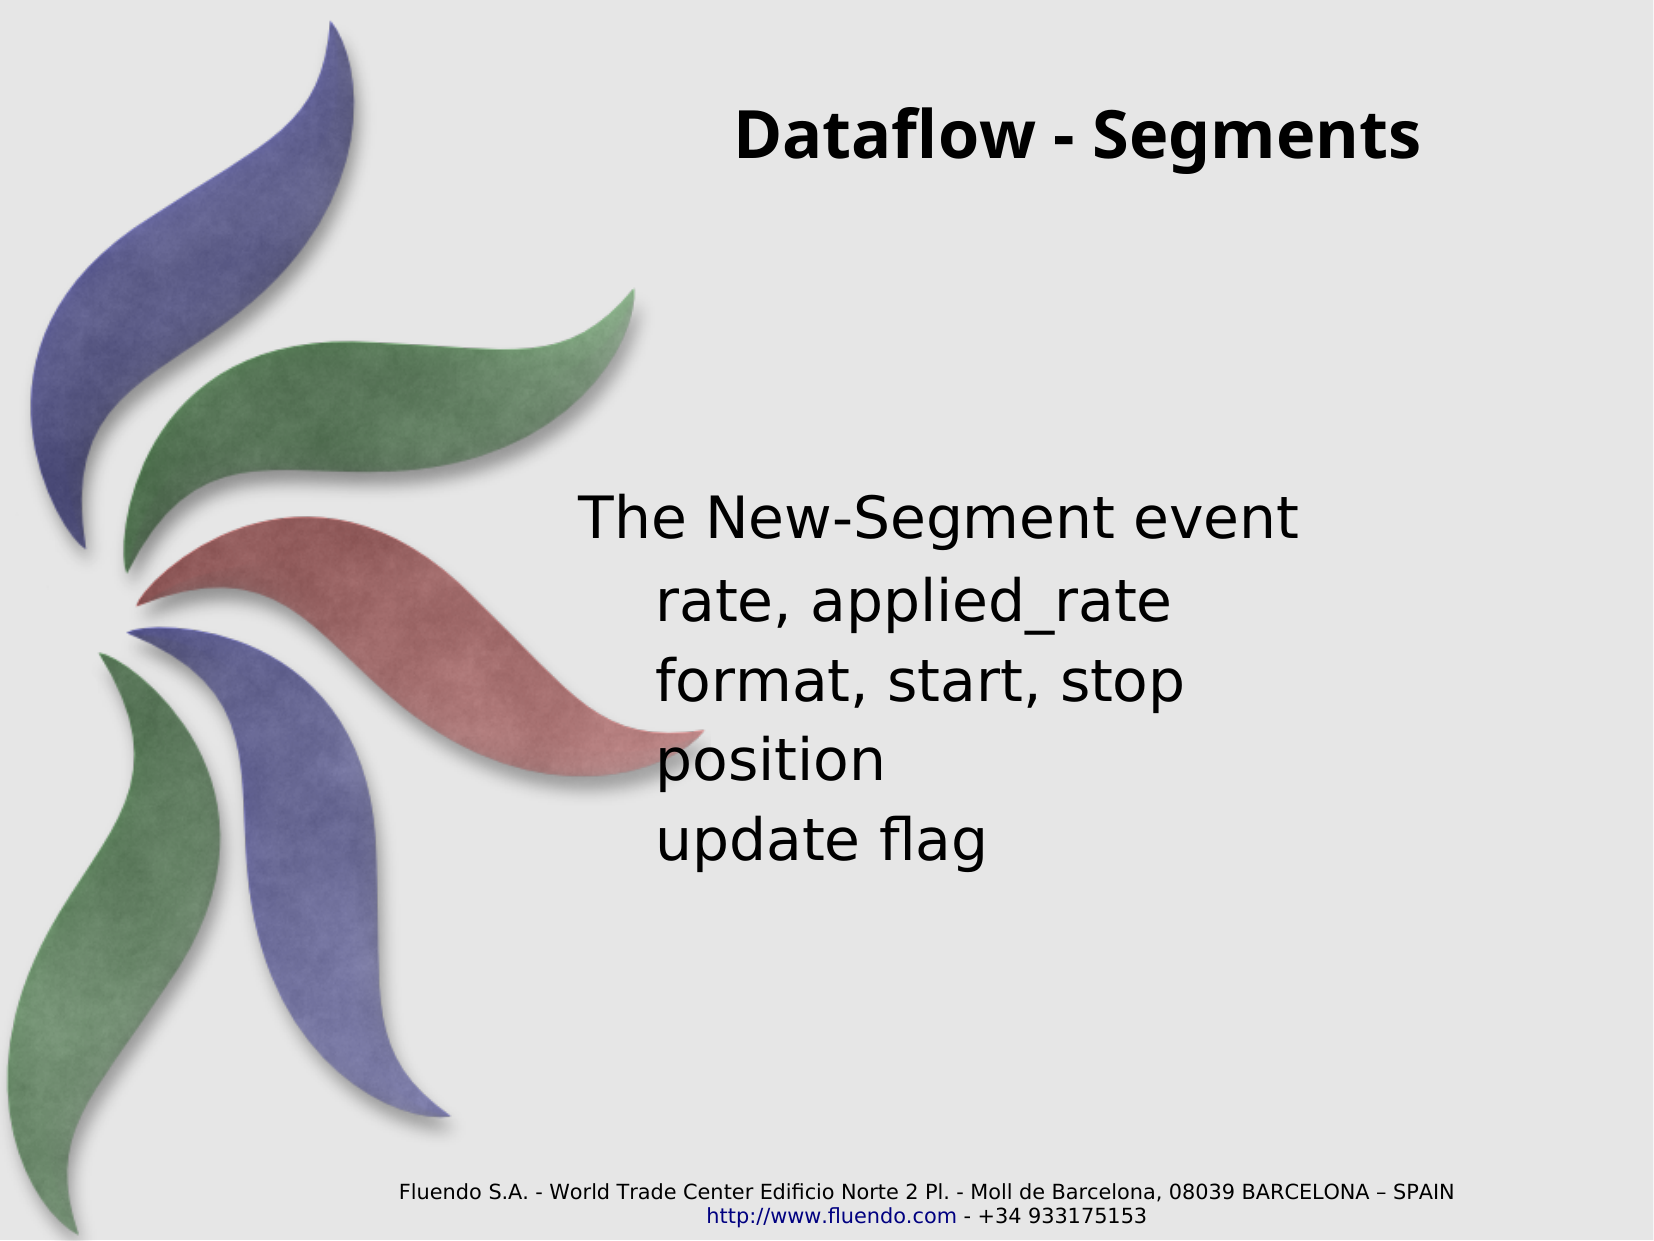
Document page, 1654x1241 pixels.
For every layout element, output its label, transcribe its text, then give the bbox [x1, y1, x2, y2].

title Dataflow - Segments [561, 59, 1595, 207]
picture [0, 0, 711, 1241]
list The New-Segment event rate, applied_rate format, start, stop position update flag [561, 236, 1595, 1123]
